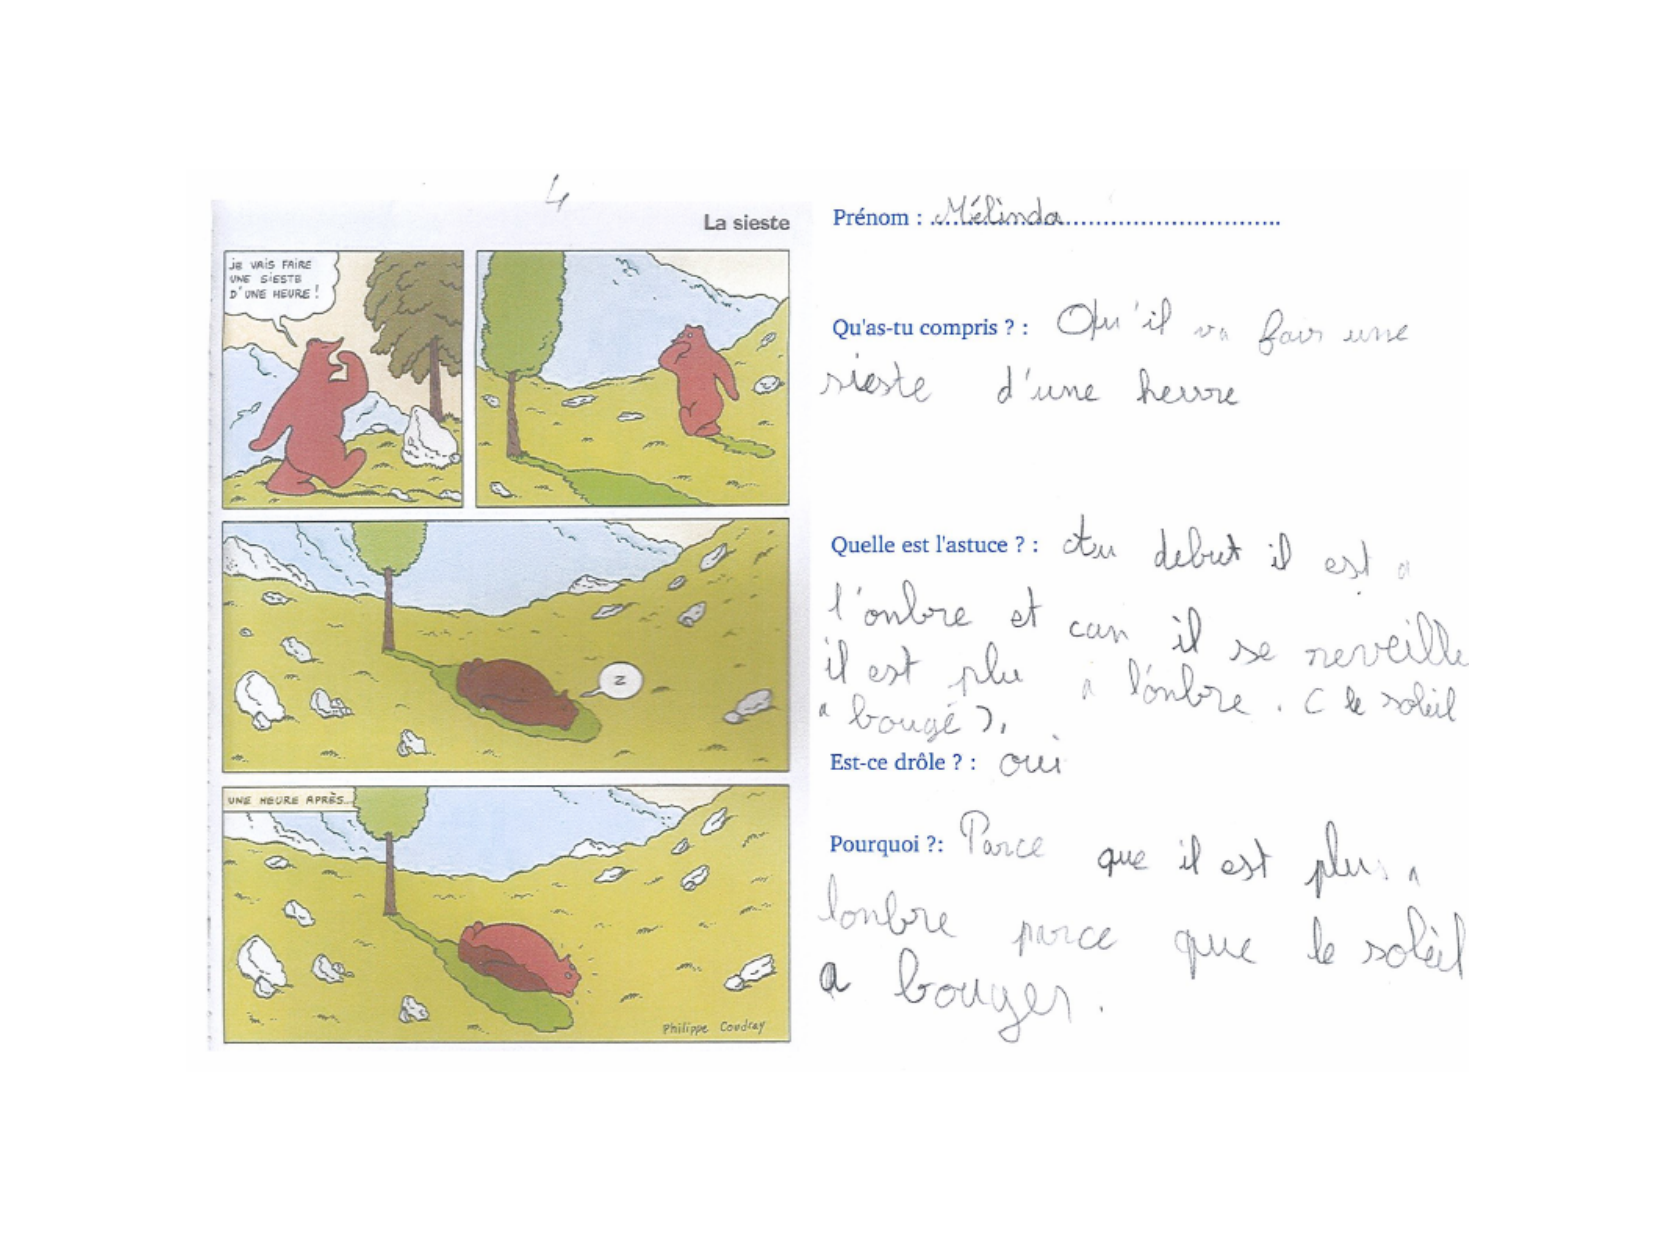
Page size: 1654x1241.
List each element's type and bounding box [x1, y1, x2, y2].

picture [186, 169, 1469, 1072]
